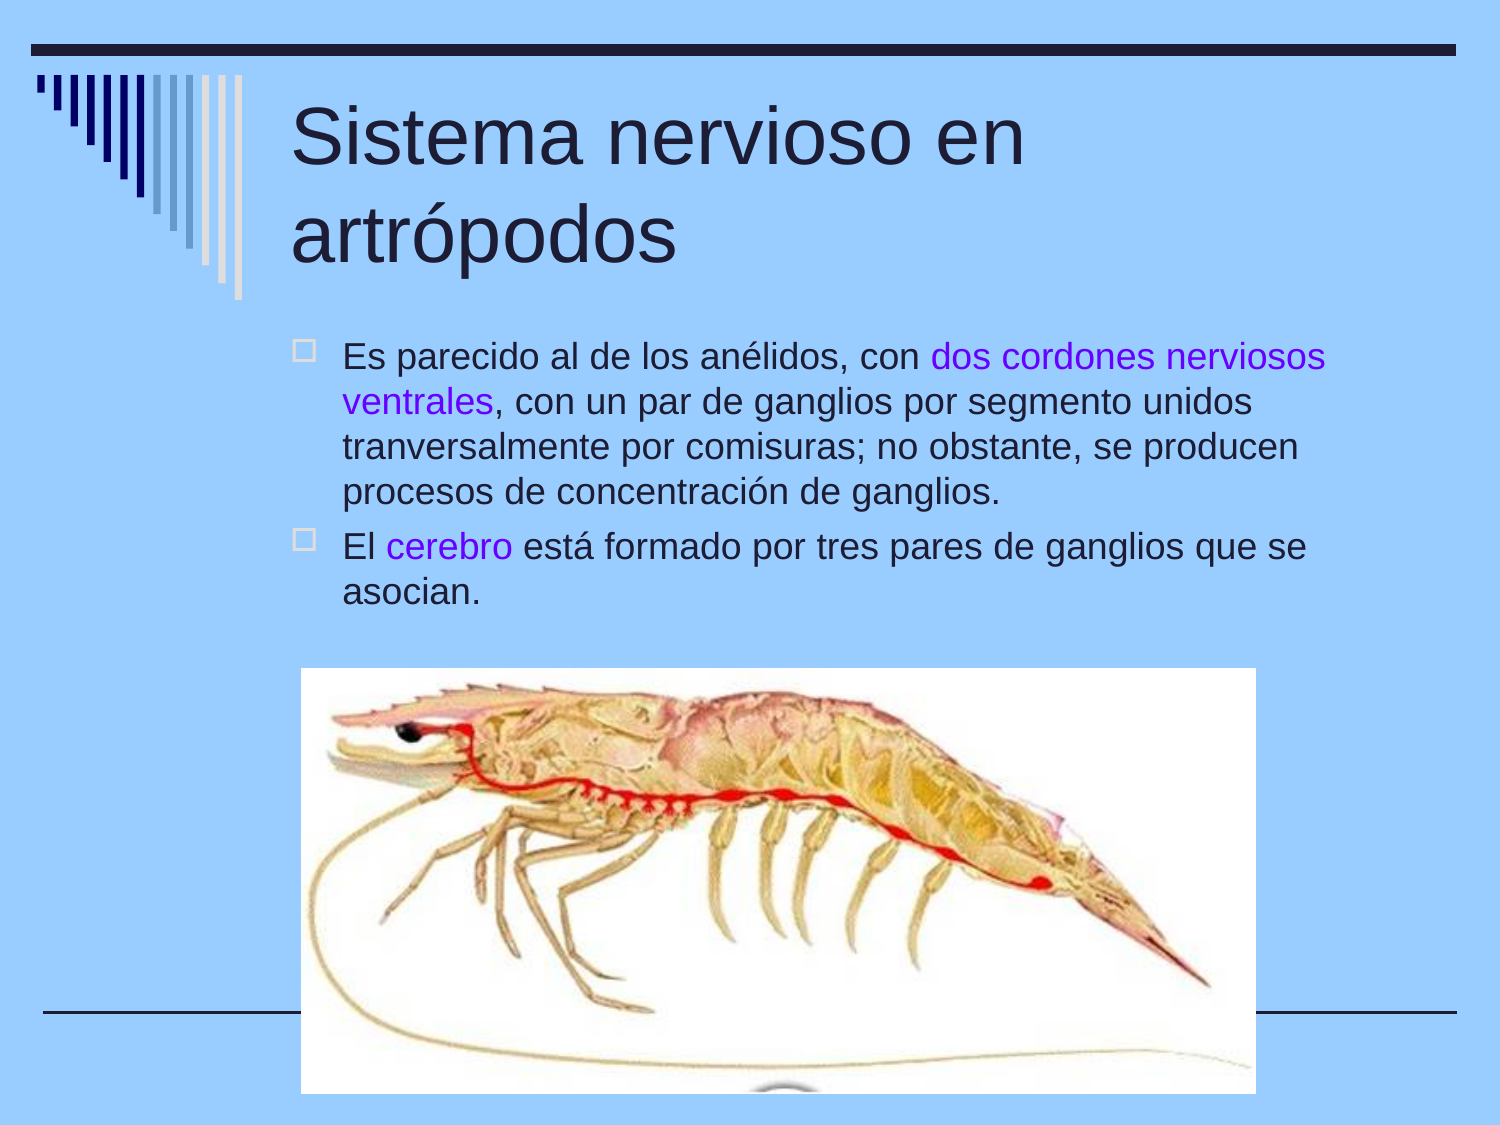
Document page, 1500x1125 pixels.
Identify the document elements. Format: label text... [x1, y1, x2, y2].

list Es parecido al de los anélidos, con dos cordones nerviosos ventrales, con un par de ganglios por segmento unidos tranversalmente por comisuras; no obstante, se producen procesos de concentración de ganglios. El cerebro está formado por tres pares de ganglios que se asocian. [274, 324, 1425, 652]
text_box [301, 668, 1256, 1094]
title Sistema nervioso en artrópodos [274, 75, 1425, 288]
